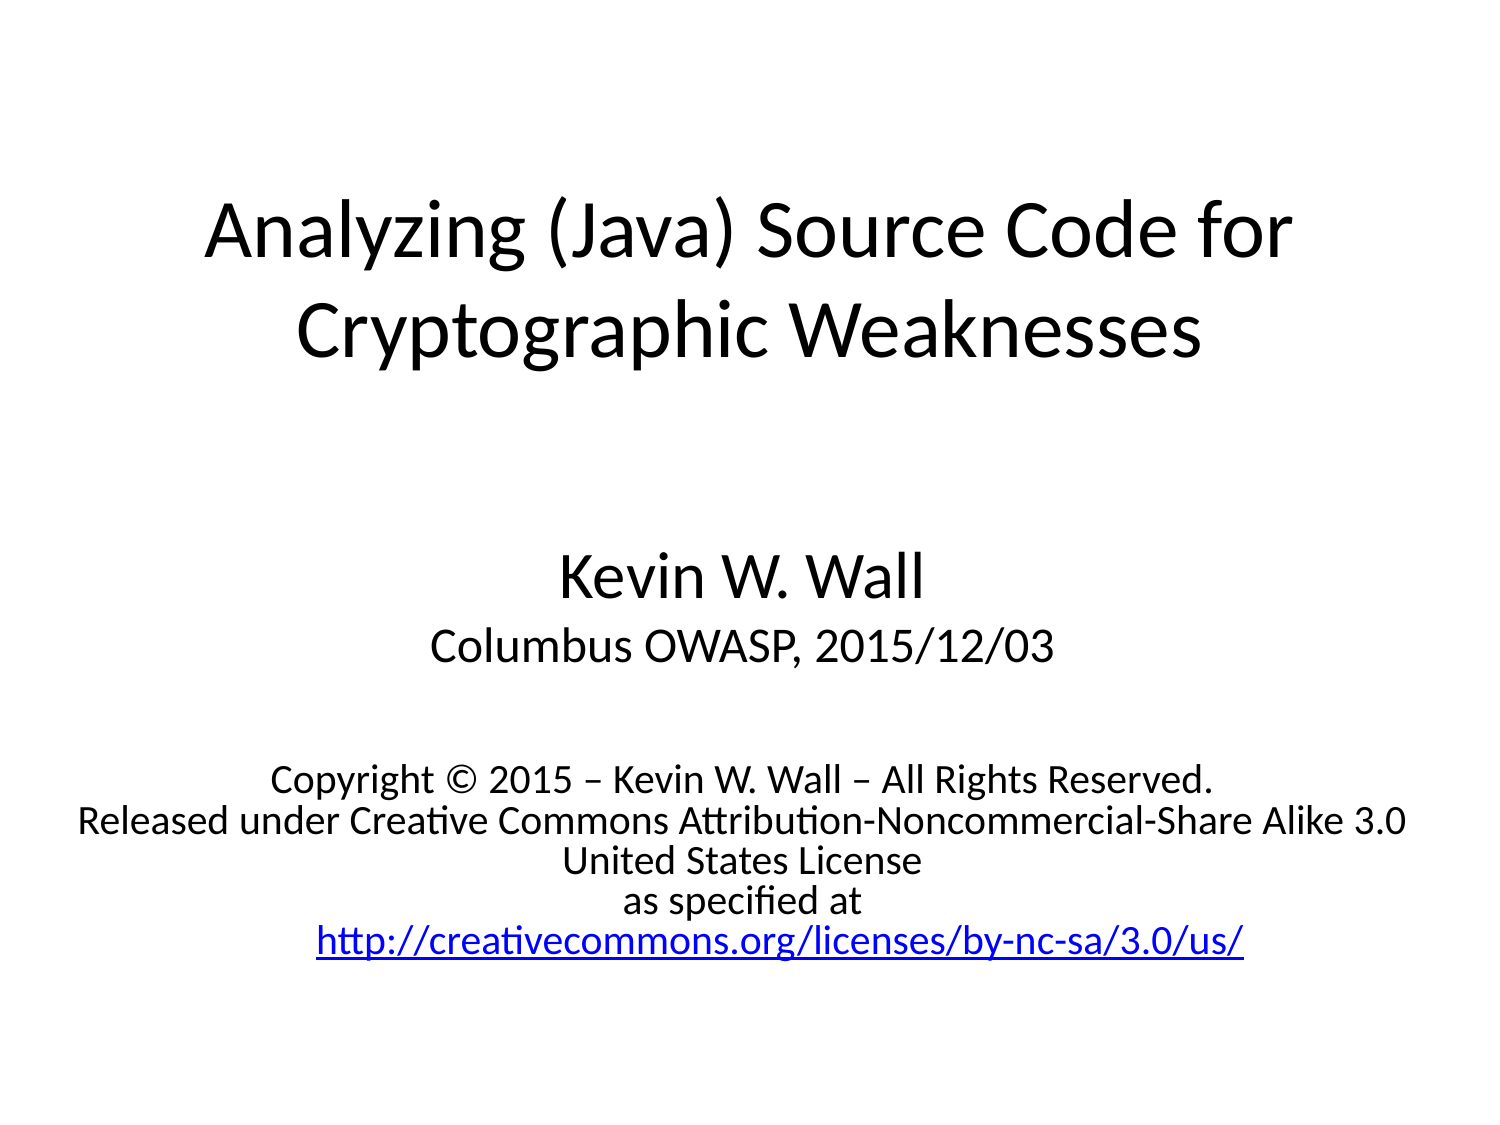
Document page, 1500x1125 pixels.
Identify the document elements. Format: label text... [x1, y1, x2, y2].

text_box Kevin W. Wall Columbus OWASP, 2015/12/03 Copyright © 2015 – Kevin W. Wall – All Rights Reserved. Released under Creative Commons Attribution-Noncommercial-Share Alike 3.0 United States License as specified at http://creativecommons.org/licenses/by-nc-sa/3.0/us/ [15, 525, 1471, 1006]
text_box Analyzing (Java) Source Code for Cryptographic Weaknesses [112, 134, 1388, 414]
